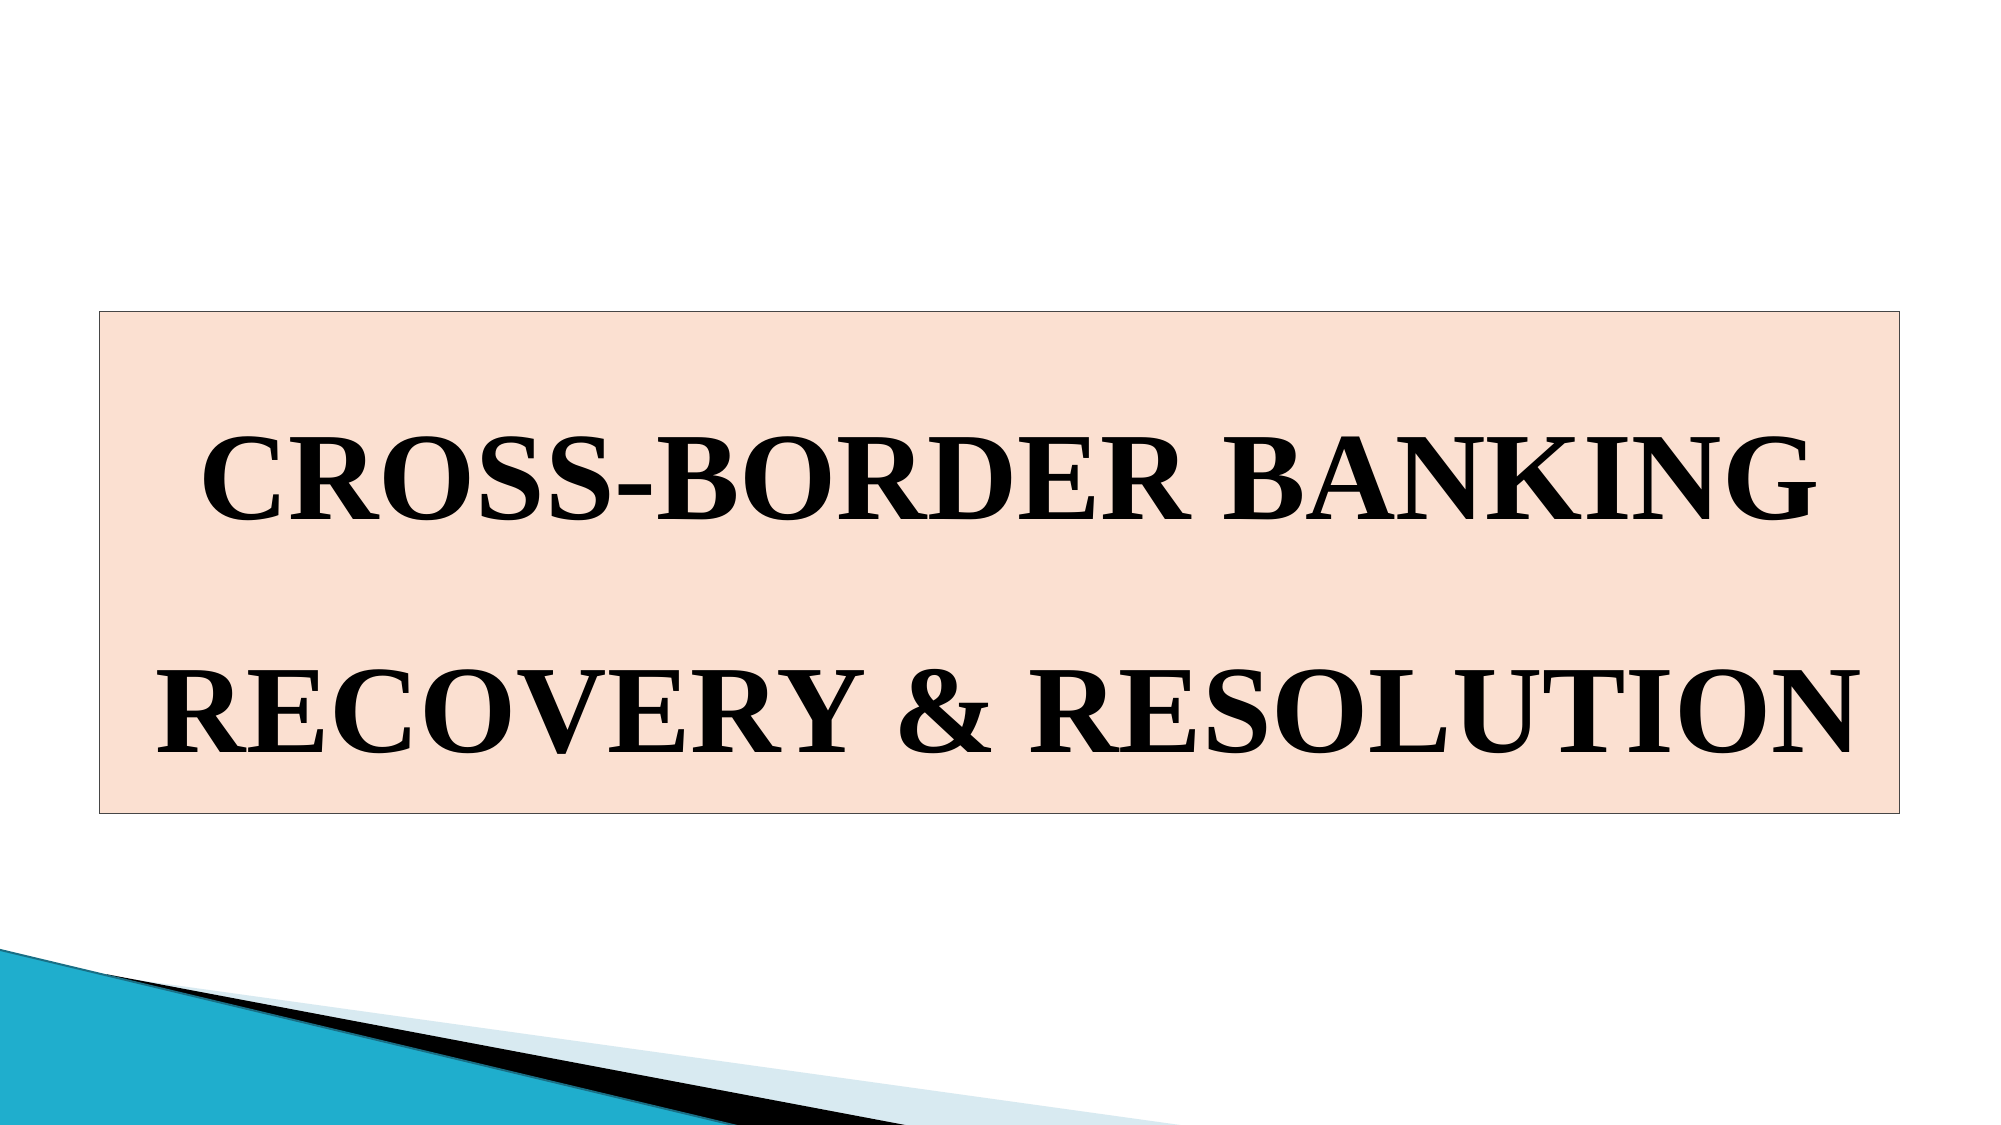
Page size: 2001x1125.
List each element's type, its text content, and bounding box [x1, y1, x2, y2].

list CROSS-BORDER BANKING RECOVERY & RESOLUTION [99, 311, 1900, 814]
